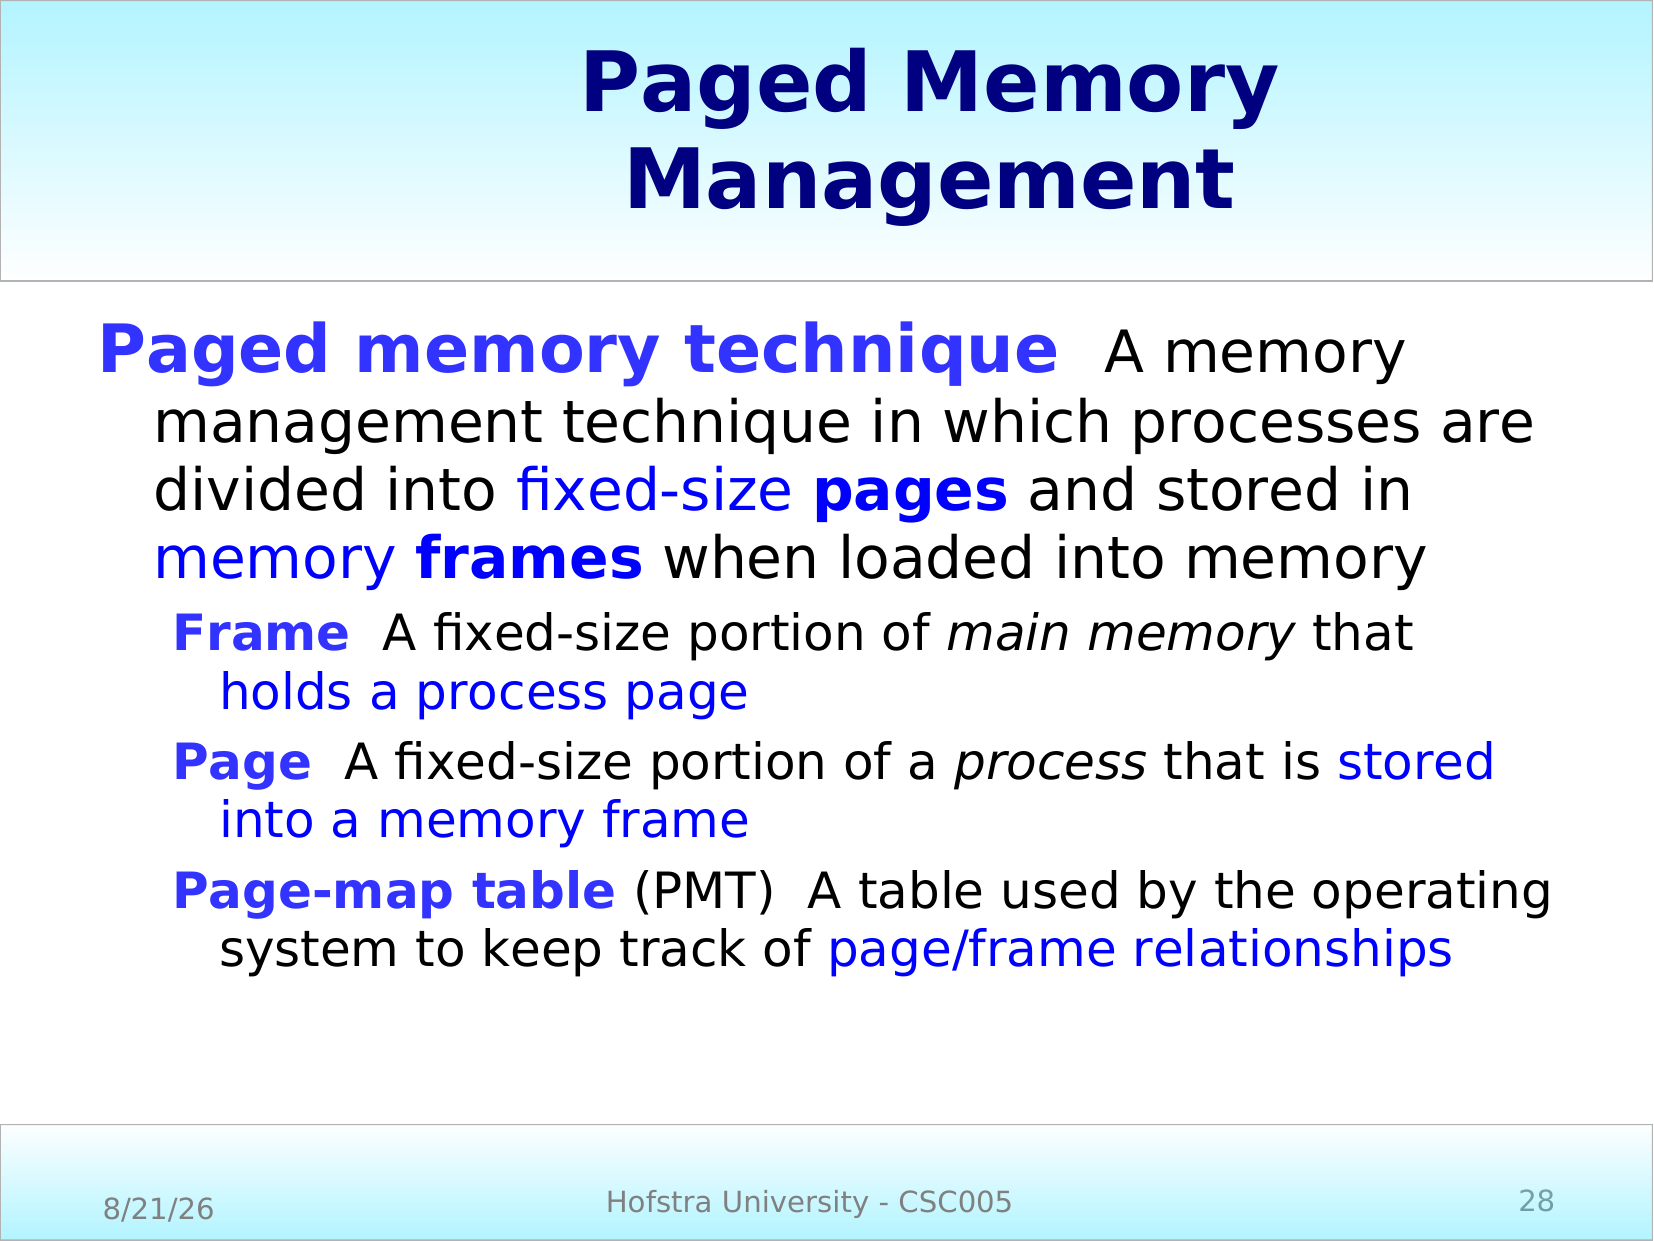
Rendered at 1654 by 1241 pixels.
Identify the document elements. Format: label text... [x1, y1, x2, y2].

title Paged Memory Management [247, 12, 1612, 250]
list Paged memory technique A memory management technique in which processes are divided into fixed-size pages and stored in memory frames when loaded into memory Frame A fixed-size portion of main memory that holds a process page Page A fixed-size portion of a process that is stored into a memory frame Page-map table (PMT) A table used by the operating system to keep track of page/frame relationships [82, 303, 1571, 1222]
